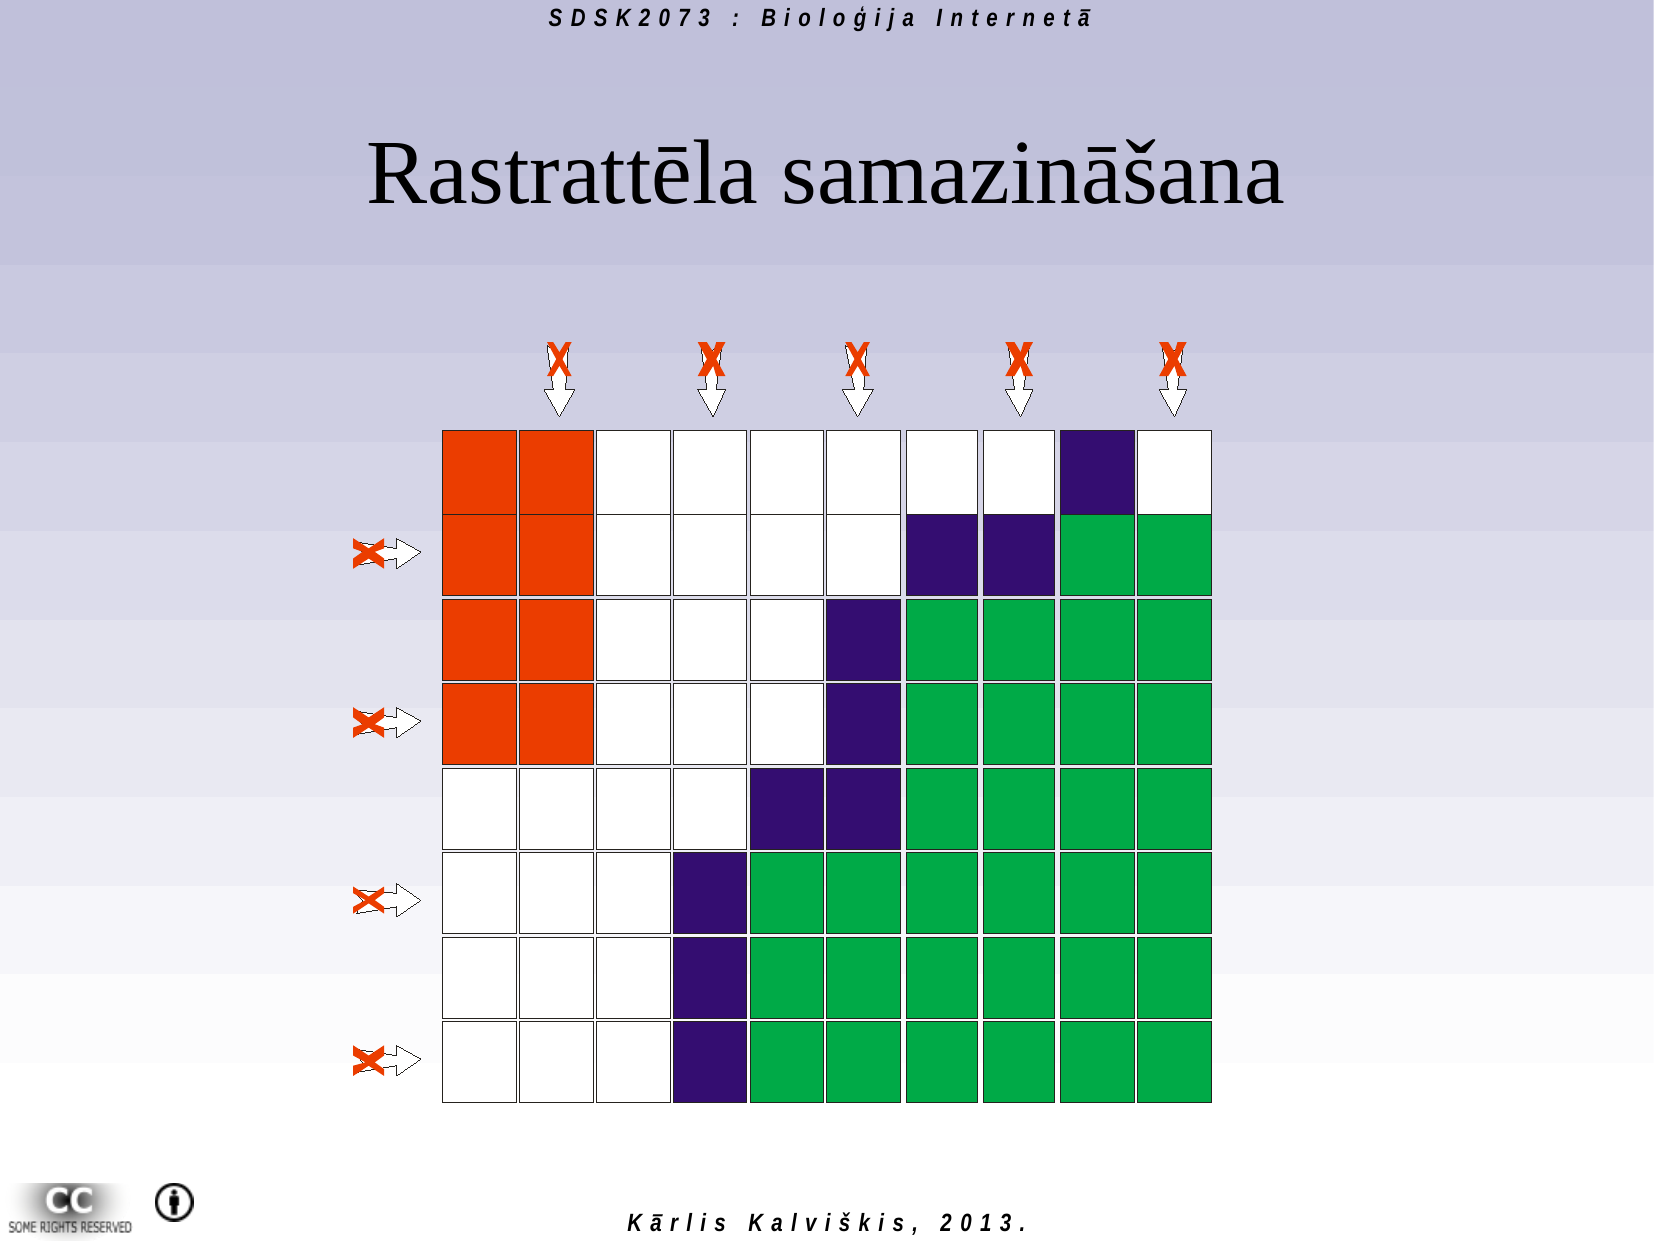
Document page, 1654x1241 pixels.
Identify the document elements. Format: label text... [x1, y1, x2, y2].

text_box [984, 1022, 1054, 1102]
text_box [1061, 938, 1134, 1018]
text_box [443, 769, 516, 849]
text_box [907, 938, 977, 1018]
text_box [544, 342, 575, 417]
text_box [1138, 600, 1211, 680]
text_box [751, 515, 823, 595]
text_box [1005, 342, 1033, 417]
text_box [597, 938, 670, 1018]
text_box [827, 431, 900, 514]
text_box [1061, 600, 1134, 680]
text_box [751, 1022, 823, 1102]
text_box [827, 515, 900, 595]
text_box [1138, 431, 1211, 514]
text_box [443, 515, 516, 595]
text_box [674, 431, 746, 514]
title Rastrattēla samazināšana [29, 49, 1625, 296]
text_box [984, 684, 1054, 764]
text_box [984, 515, 1054, 595]
text_box [907, 600, 977, 680]
text_box [443, 938, 516, 1018]
text_box [443, 684, 516, 764]
text_box [597, 853, 670, 933]
text_box [751, 769, 823, 849]
text_box [520, 515, 593, 595]
text_box [697, 342, 726, 417]
text_box [674, 853, 746, 933]
text_box [1061, 684, 1134, 764]
text_box [984, 938, 1054, 1018]
text_box [907, 853, 977, 933]
text_box [1138, 853, 1211, 933]
text_box [1061, 769, 1134, 849]
text_box [1061, 1022, 1134, 1102]
text_box [1138, 769, 1211, 849]
text_box [353, 707, 421, 738]
text_box [520, 431, 593, 514]
text_box [907, 515, 977, 595]
text_box [984, 853, 1054, 933]
text_box [597, 769, 670, 849]
text_box [751, 853, 823, 933]
text_box [674, 938, 746, 1018]
text_box [751, 431, 823, 514]
text_box [827, 684, 900, 764]
text_box [597, 515, 670, 595]
text_box [1159, 342, 1187, 417]
text_box [984, 431, 1054, 514]
text_box [751, 684, 823, 764]
text_box [520, 938, 593, 1018]
text_box [907, 769, 977, 849]
text_box [827, 600, 900, 680]
text_box [1061, 431, 1134, 514]
text_box [827, 1022, 900, 1102]
text_box [1061, 853, 1134, 933]
text_box [907, 684, 977, 764]
text_box [827, 853, 900, 933]
text_box [520, 769, 593, 849]
text_box [597, 1022, 670, 1102]
text_box [1138, 684, 1211, 764]
text_box [443, 1022, 516, 1102]
text_box [1138, 938, 1211, 1018]
text_box [597, 684, 670, 764]
text_box [827, 769, 900, 849]
text_box [520, 1022, 593, 1102]
text_box [597, 600, 670, 680]
text_box [353, 883, 421, 917]
text_box [674, 769, 746, 849]
picture [0, 0, 1654, 1241]
text_box [907, 431, 977, 514]
text_box [827, 938, 900, 1018]
text_box [597, 431, 670, 514]
text_box [1061, 515, 1134, 595]
text_box [1138, 1022, 1211, 1102]
text_box [353, 538, 421, 569]
text_box [443, 600, 516, 680]
text_box [674, 600, 746, 680]
text_box [751, 600, 823, 680]
text_box [751, 938, 823, 1018]
text_box [443, 853, 516, 933]
text_box [520, 600, 593, 680]
text_box [520, 853, 593, 933]
text_box [1138, 515, 1211, 595]
text_box [842, 342, 874, 417]
text_box [443, 431, 516, 514]
text_box [674, 684, 746, 764]
text_box [674, 515, 746, 595]
text_box [674, 1022, 746, 1102]
text_box [520, 684, 593, 764]
text_box [907, 1022, 977, 1102]
text_box [984, 600, 1054, 680]
text_box [984, 769, 1054, 849]
text_box [353, 1045, 421, 1076]
